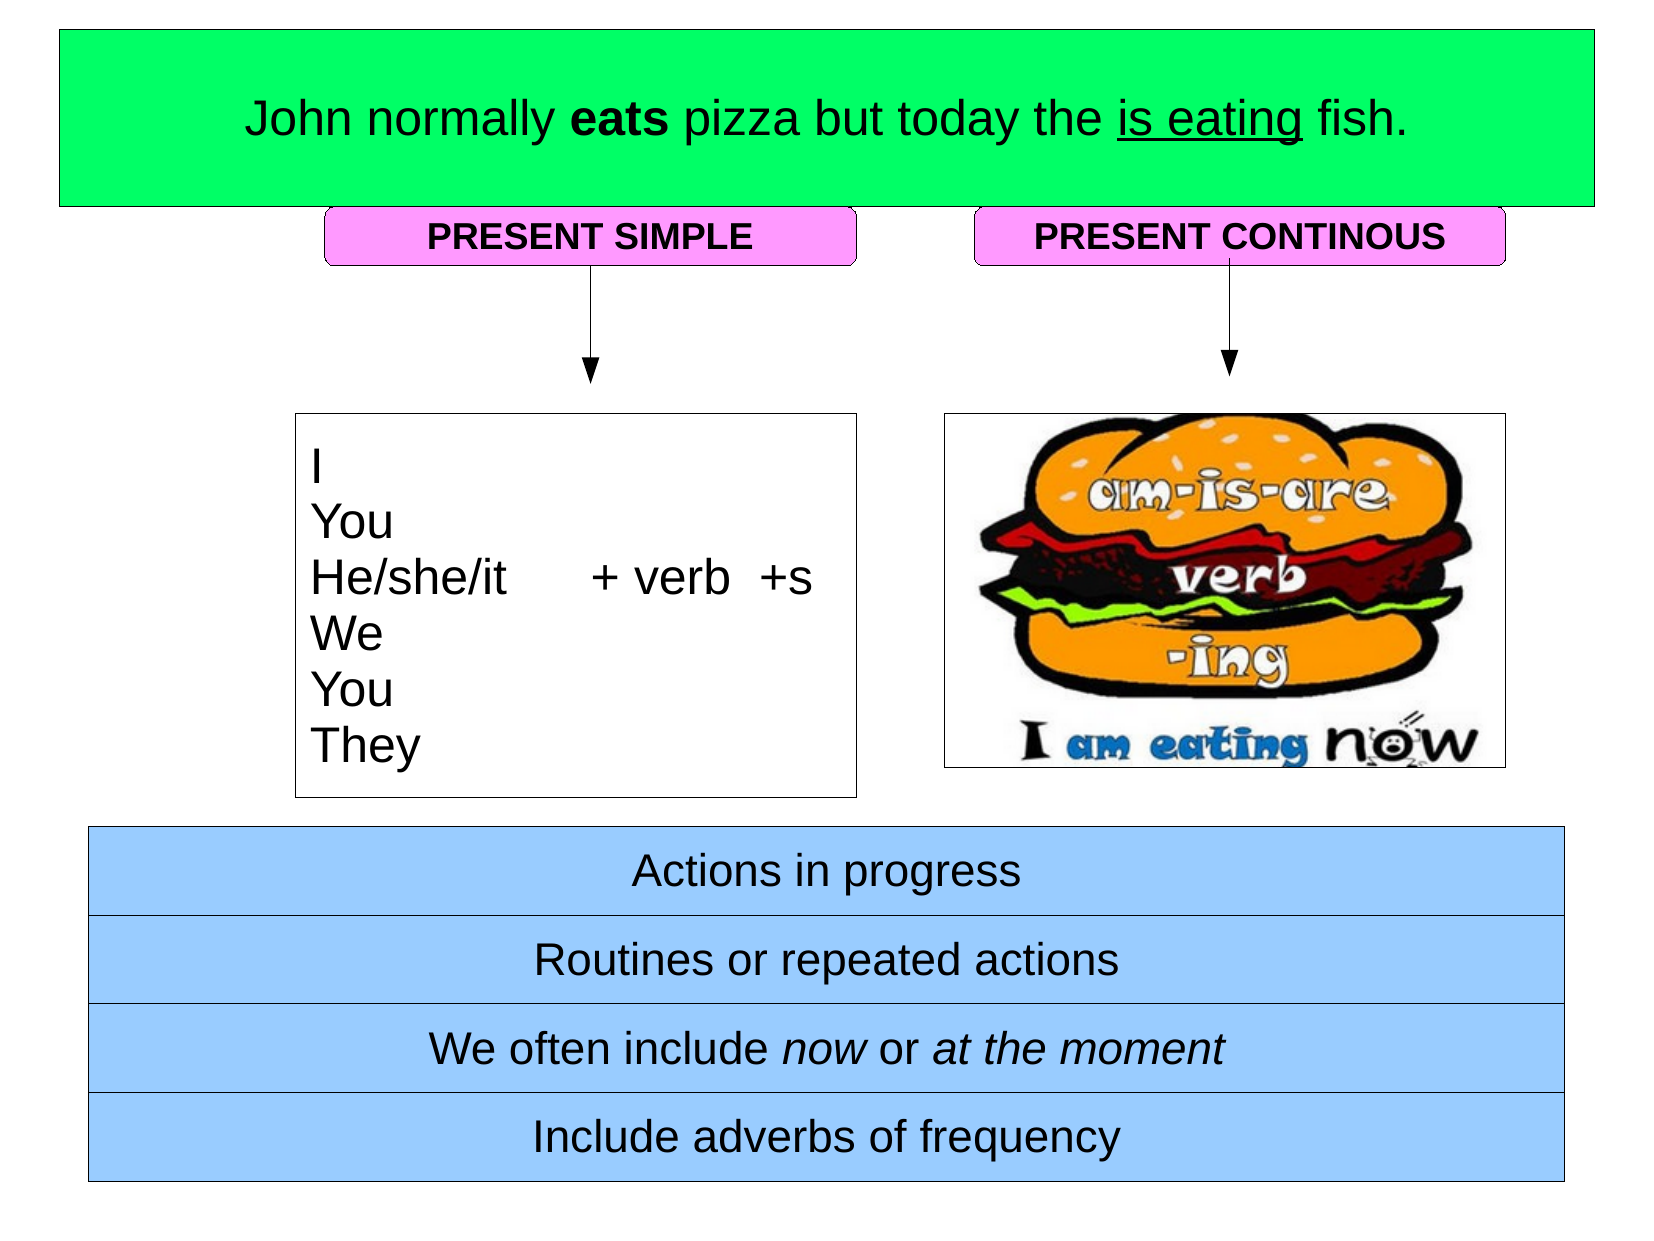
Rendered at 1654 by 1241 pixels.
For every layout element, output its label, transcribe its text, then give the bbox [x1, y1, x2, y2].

text_box John normally eats pizza but today the is eating fish. [59, 29, 1595, 207]
text_box PRESENT CONTINOUS [974, 206, 1506, 266]
text_box I You He/she/it + verb +s We You They [295, 413, 857, 798]
text_box Routines or repeated actions [88, 915, 1565, 1003]
text_box Include adverbs of frequency [88, 1092, 1565, 1182]
text_box [944, 413, 1506, 768]
text_box We often include now or at the moment [88, 1003, 1565, 1092]
text_box PRESENT SIMPLE [324, 206, 857, 266]
text_box Actions in progress [88, 826, 1565, 915]
